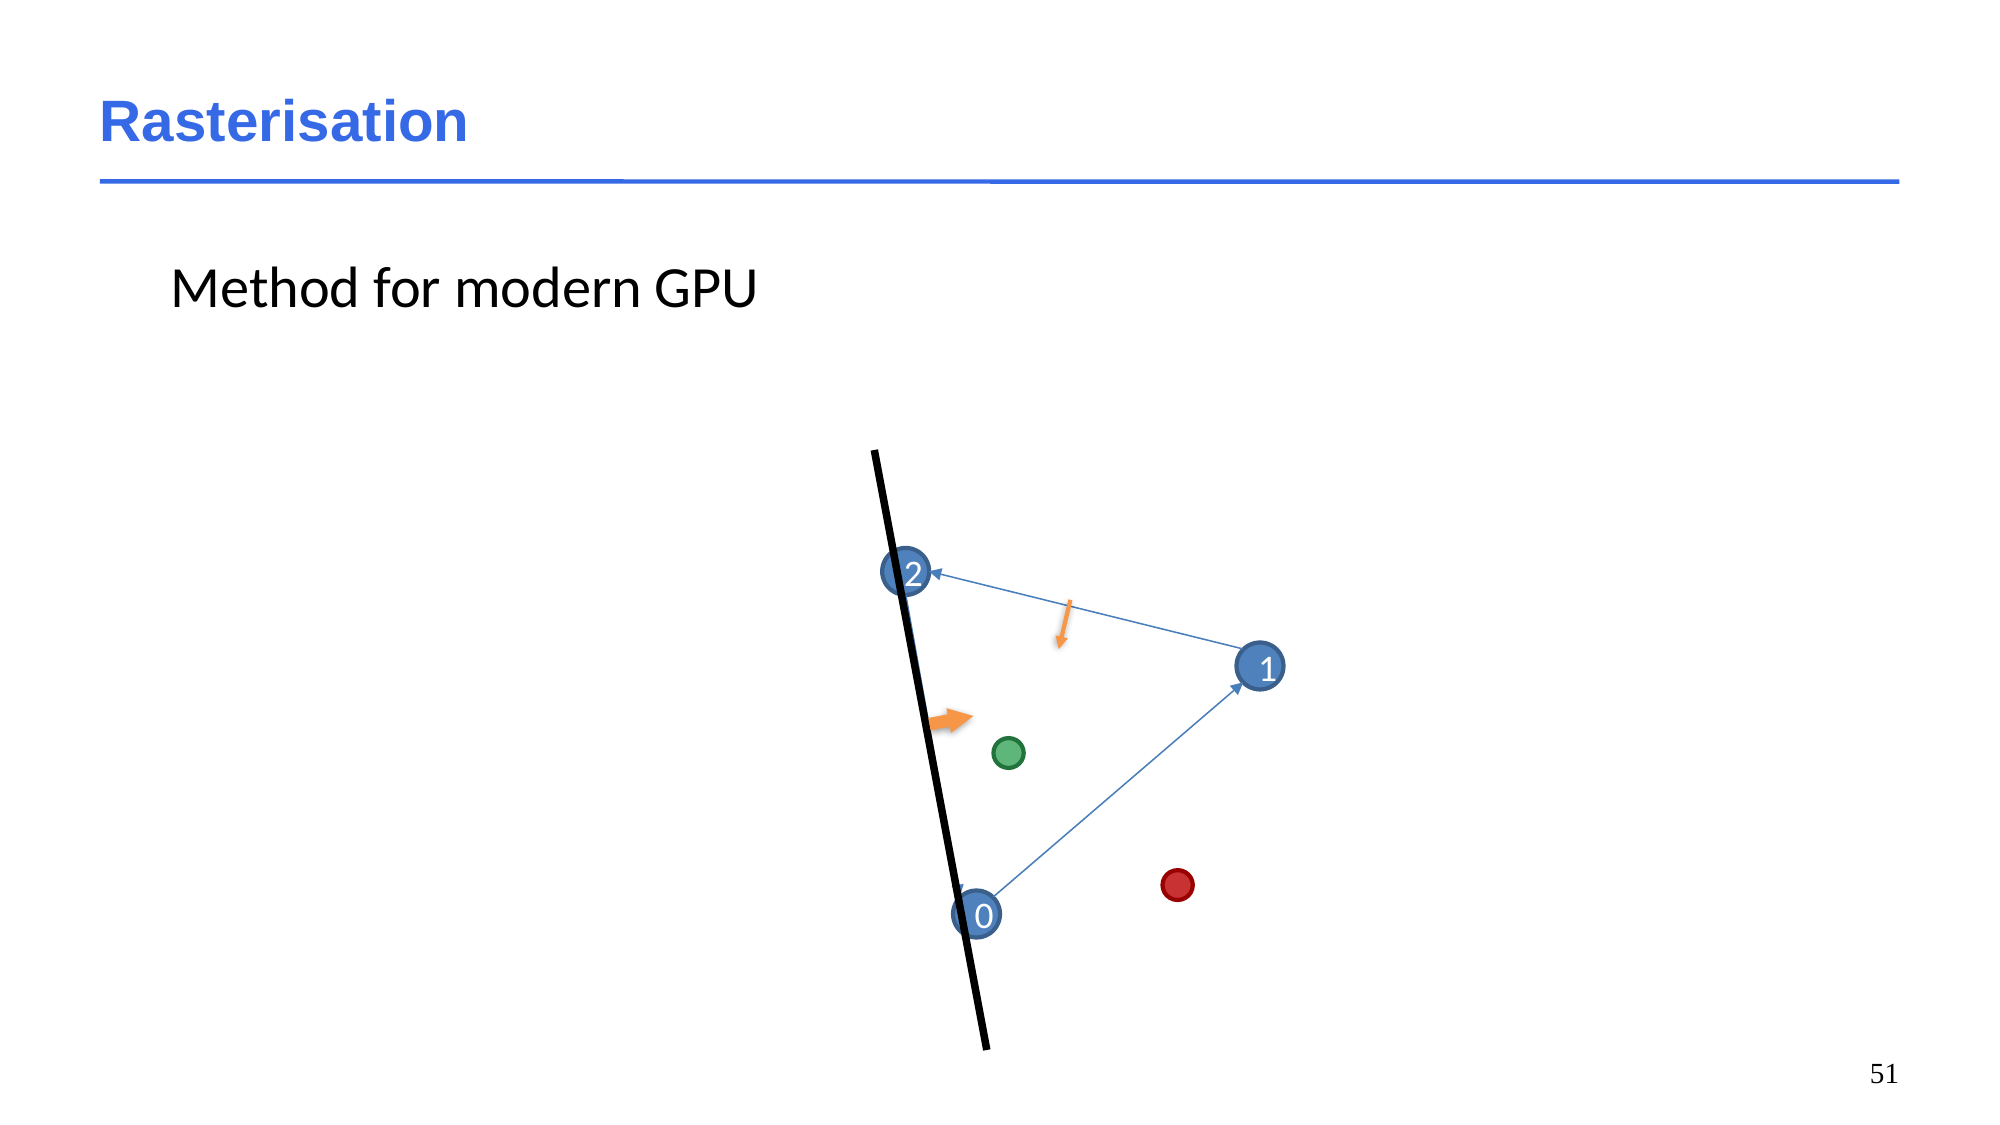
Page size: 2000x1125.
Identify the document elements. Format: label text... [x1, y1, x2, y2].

list Method for modern GPU [907, 574, 1241, 896]
text_box 2 [882, 554, 897, 594]
text_box 0 [962, 890, 1001, 938]
title Rasterisation [99, 27, 1900, 215]
text_box 1 [1236, 642, 1284, 690]
text_box [993, 738, 1024, 768]
text_box [1162, 870, 1193, 901]
text_box 0 [953, 904, 960, 931]
text_box 2 [897, 547, 930, 595]
list Method for modern GPU [100, 263, 1900, 976]
